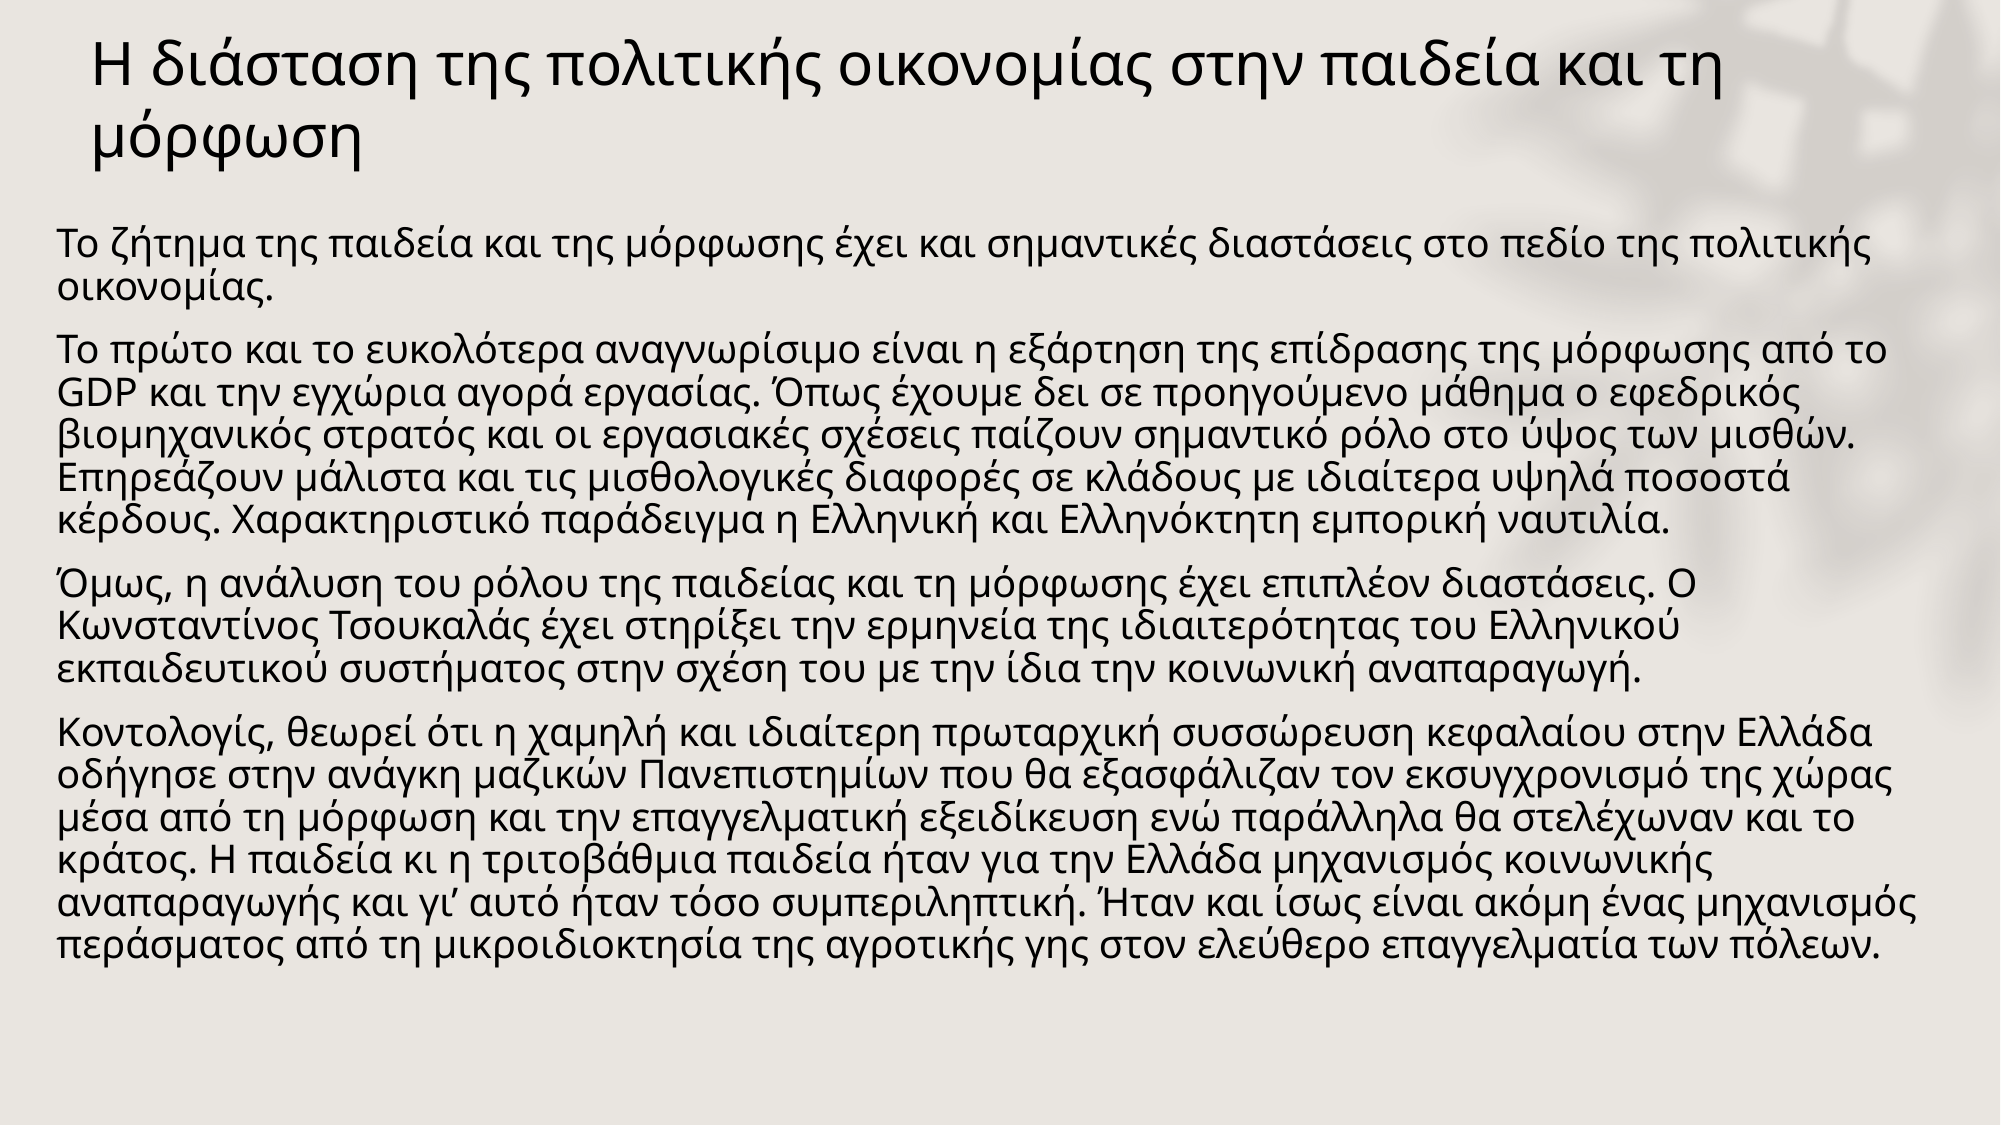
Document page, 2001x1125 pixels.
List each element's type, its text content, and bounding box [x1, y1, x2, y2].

title Η διάσταση της πολιτικής οικονομίας στην παιδεία και τη μόρφωση [75, 17, 1863, 178]
list Το ζήτημα της παιδεία και της μόρφωσης έχει και σημαντικές διαστάσεις στο πεδίο της πολιτικής οικονομίας. Το πρώτο και το ευκολότερα αναγνωρίσιμο είναι η εξάρτηση της επίδρασης της μόρφωσης από το GDP και την εγχώρια αγορά εργασίας. Όπως έχουμε δει σε προηγούμενο μάθημα ο εφεδρικός βιομηχανικός στρατός και οι εργασιακές σχέσεις παίζουν σημαντικό ρόλο στο ύψος των μισθών. Επηρεάζουν μάλιστα και τις μισθολογικές διαφορές σε κλάδους με ιδιαίτερα υψηλά ποσοστά κέρδους. Χαρακτηριστικό παράδειγμα η Ελληνική και Ελληνόκτητη εμπορική ναυτιλία. Όμως, η ανάλυση του ρόλου της παιδείας και τη μόρφωσης έχει επιπλέον διαστάσεις. Ο Κωνσταντίνος Τσουκαλάς έχει στηρίξει την ερμηνεία της ιδιαιτερότητας του Ελληνικού εκπαιδευτικού συστήματος στην σχέση του με την ίδια την κοινωνική αναπαραγωγή. Κοντολογίς, θεωρεί ότι η χαμηλή και ιδιαίτερη πρωταρχική συσσώρευση κεφαλαίου στην Ελλάδα οδήγησε στην ανάγκη μαζικών Πανεπιστημίων που θα εξασφάλιζαν τον εκσυγχρονισμό της χώρας μέσα από τη μόρφωση και την επαγγελματική εξειδίκευση ενώ παράλληλα θα στελέχωναν και το κράτος. Η παιδεία κι η τριτοβάθμια παιδεία ήταν για την Ελλάδα μηχανισμός κοινωνικής αναπαραγωγής και γι’ αυτό ήταν τόσο συμπεριληπτική. Ήταν και ίσως είναι ακόμη ένας μηχανισμός περάσματος από τη μικροιδιοκτησία της αγροτικής γης στον ελεύθερο επαγγελματία των πόλεων. [41, 216, 1963, 1067]
